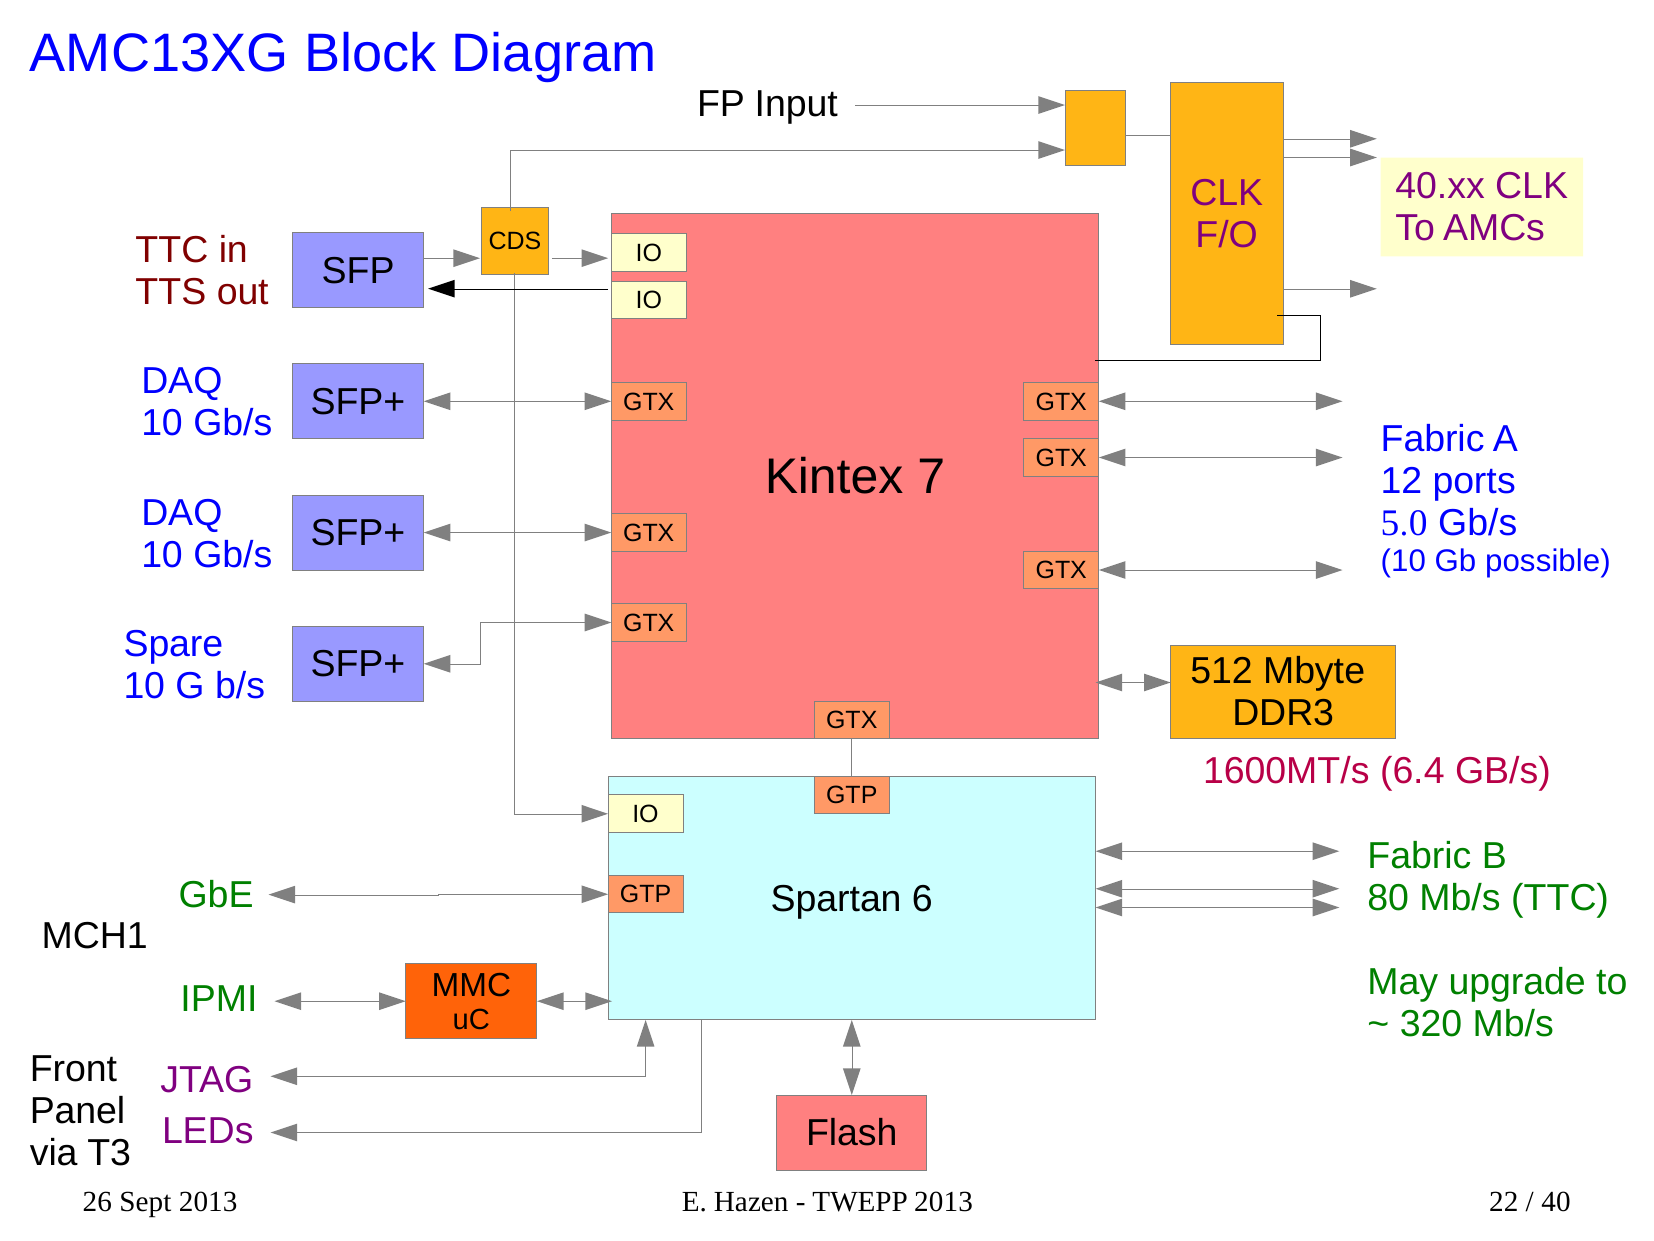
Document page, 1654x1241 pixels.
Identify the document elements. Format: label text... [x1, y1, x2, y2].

text_box GTX [1023, 382, 1099, 421]
text_box SFP+ [292, 495, 424, 571]
text_box LEDs [147, 1101, 269, 1159]
text_box MCH1 [26, 907, 519, 965]
text_box Front Panel via T3 [15, 1039, 146, 1181]
text_box AMC13XG Block Diagram [15, 15, 673, 91]
text_box IO [608, 794, 684, 833]
text_box GTP [608, 875, 684, 913]
text_box [1065, 90, 1126, 166]
text_box Kintex 7 [611, 213, 1099, 739]
text_box Spare 10 G b/s [108, 615, 281, 715]
text_box CDS [481, 207, 549, 275]
text_box CLK F/O [1170, 82, 1284, 345]
text_box 512 Mbyte DDR3 [1170, 645, 1396, 739]
text_box IO [611, 233, 687, 272]
text_box DAQ 10 Gb/s [126, 351, 288, 451]
text_box GTX [611, 382, 687, 421]
text_box Spartan 6 [608, 776, 1096, 1020]
text_box Flash [776, 1095, 927, 1171]
text_box 1600MT/s (6.4 GB/s) [1188, 741, 1566, 799]
text_box TTC in TTS out [120, 220, 284, 320]
text_box IO [611, 281, 687, 319]
text_box GTX [1023, 551, 1099, 589]
text_box SFP+ [292, 363, 424, 439]
text_box Fabric A 12 ports 5.0 Gb/s (10 Gb possible) [1365, 410, 1627, 593]
text_box GTX [611, 513, 687, 552]
text_box SFP+ [292, 626, 424, 702]
text_box GTX [611, 603, 687, 642]
text_box IPMI [165, 969, 273, 1027]
text_box SFP [292, 232, 424, 308]
text_box GTX [1023, 438, 1099, 477]
text_box FP Input [682, 75, 853, 132]
text_box GTX [814, 701, 890, 739]
text_box Fabric B 80 Mb/s (TTC) May upgrade to ~ 320 Mb/s [1352, 827, 1643, 1053]
text_box DAQ 10 Gb/s [126, 484, 288, 583]
text_box GbE [163, 866, 269, 907]
text_box GTP [814, 776, 890, 814]
text_box MMC uC [405, 963, 537, 1039]
text_box 40.xx CLK To AMCs [1380, 157, 1584, 257]
text_box JTAG [146, 1051, 269, 1108]
